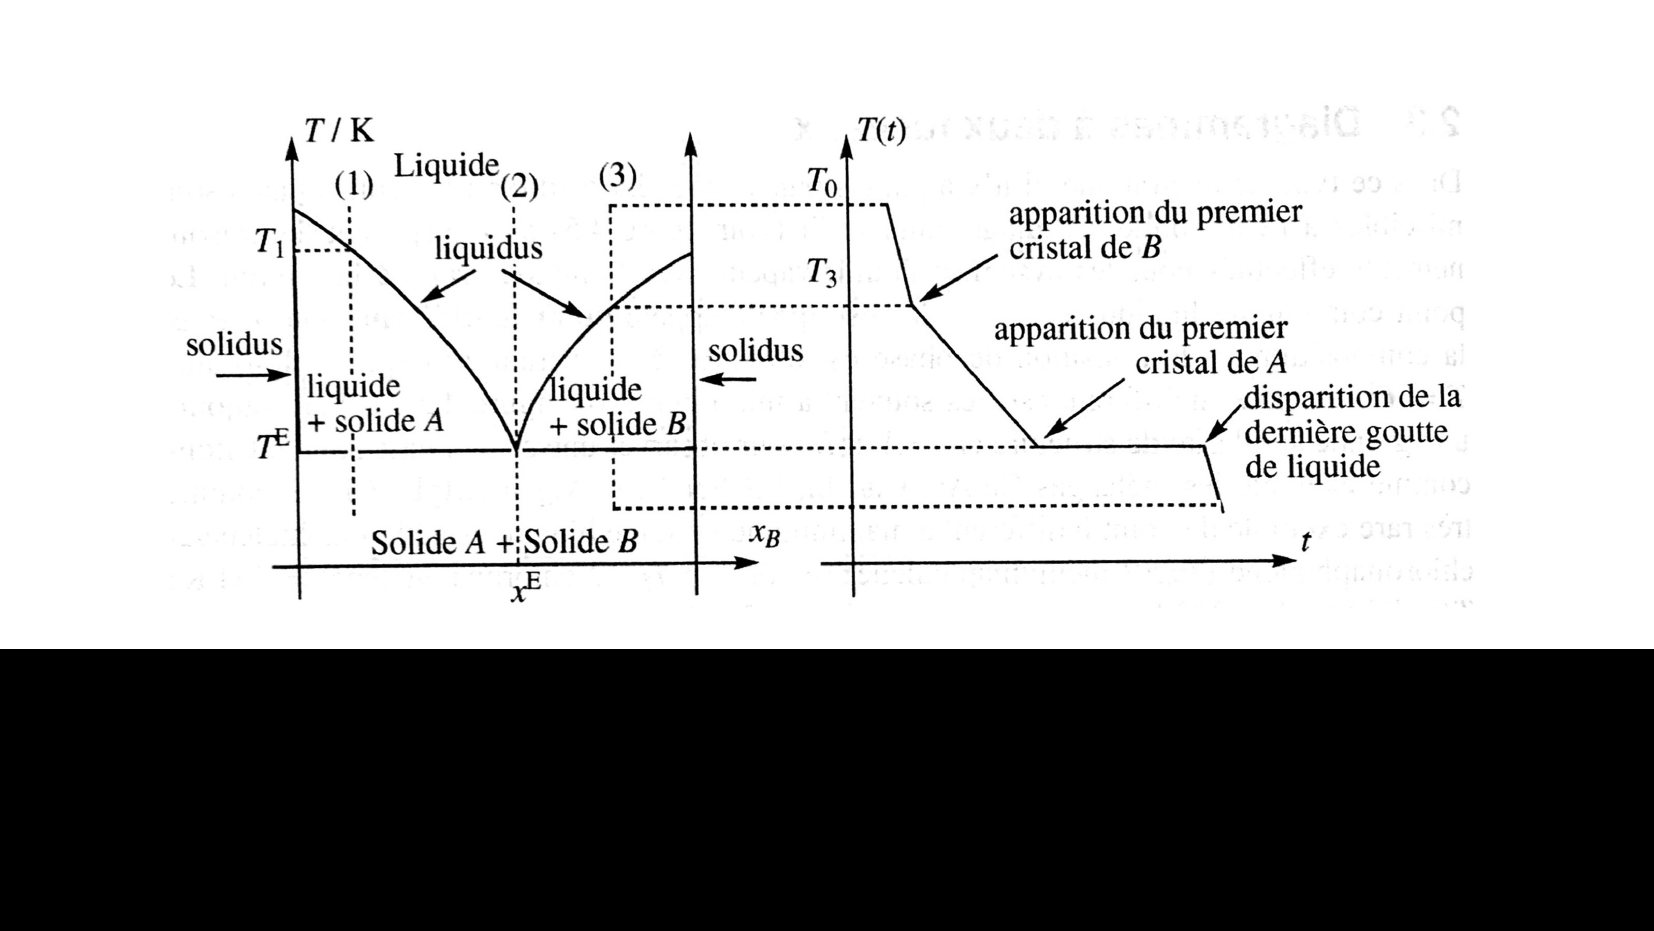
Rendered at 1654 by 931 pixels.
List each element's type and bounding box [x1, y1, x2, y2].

text_box [0, 649, 1654, 931]
picture [171, 94, 1482, 608]
